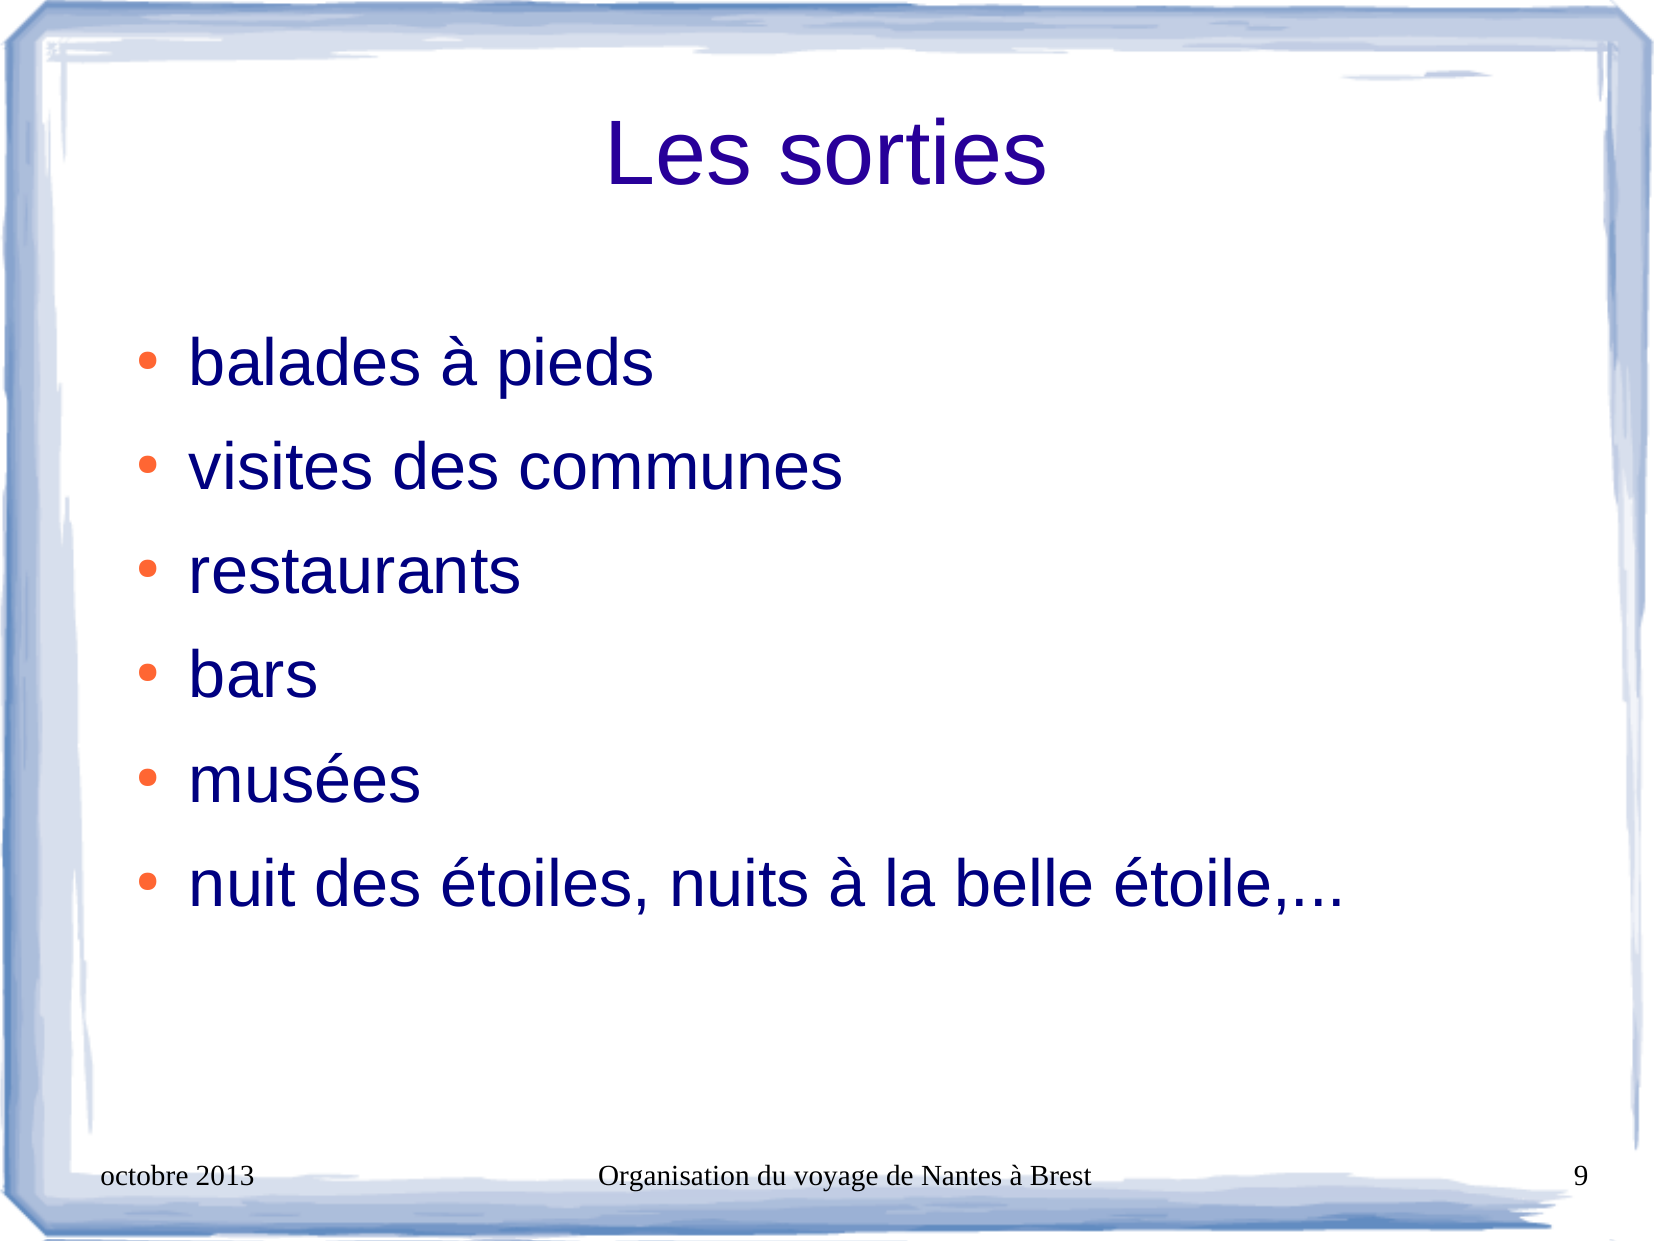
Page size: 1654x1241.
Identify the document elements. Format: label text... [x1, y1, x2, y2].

title Les sorties [82, 49, 1571, 257]
picture [0, 0, 1654, 1241]
list balades à pieds visites des communes restaurants bars musées nuit des étoiles, nuits à la belle étoile,... [118, 324, 1571, 1045]
